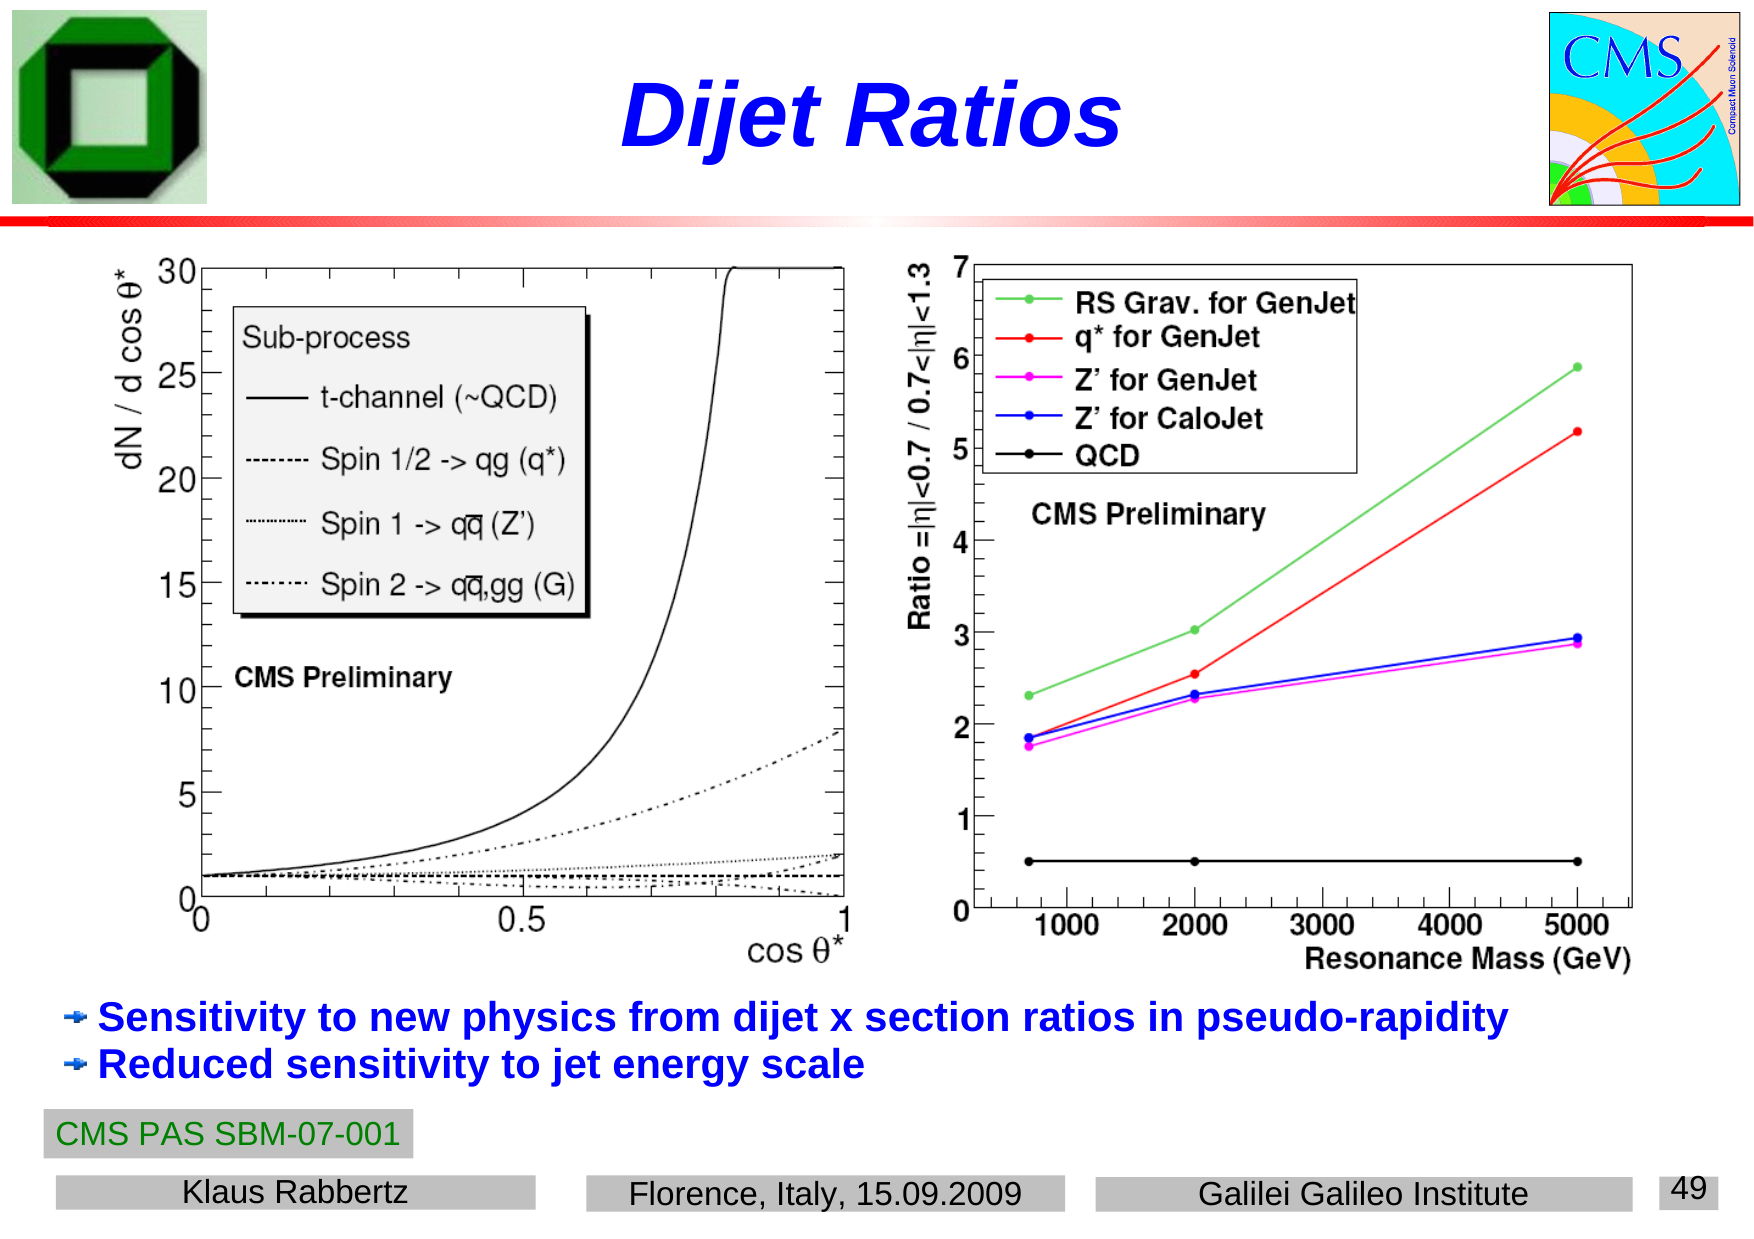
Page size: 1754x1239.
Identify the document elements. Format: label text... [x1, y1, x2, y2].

title Dijet Ratios [220, 16, 1525, 213]
picture [12, 10, 207, 204]
text_box Sensitivity to new physics from dijet x section ratios in pseudo-rapidity Reduced sensitivity to jet energy scale [52, 988, 1722, 1096]
picture [94, 233, 1650, 988]
picture [1548, 11, 1741, 206]
text_box CMS PAS SBM-07-001 [43, 1109, 414, 1159]
